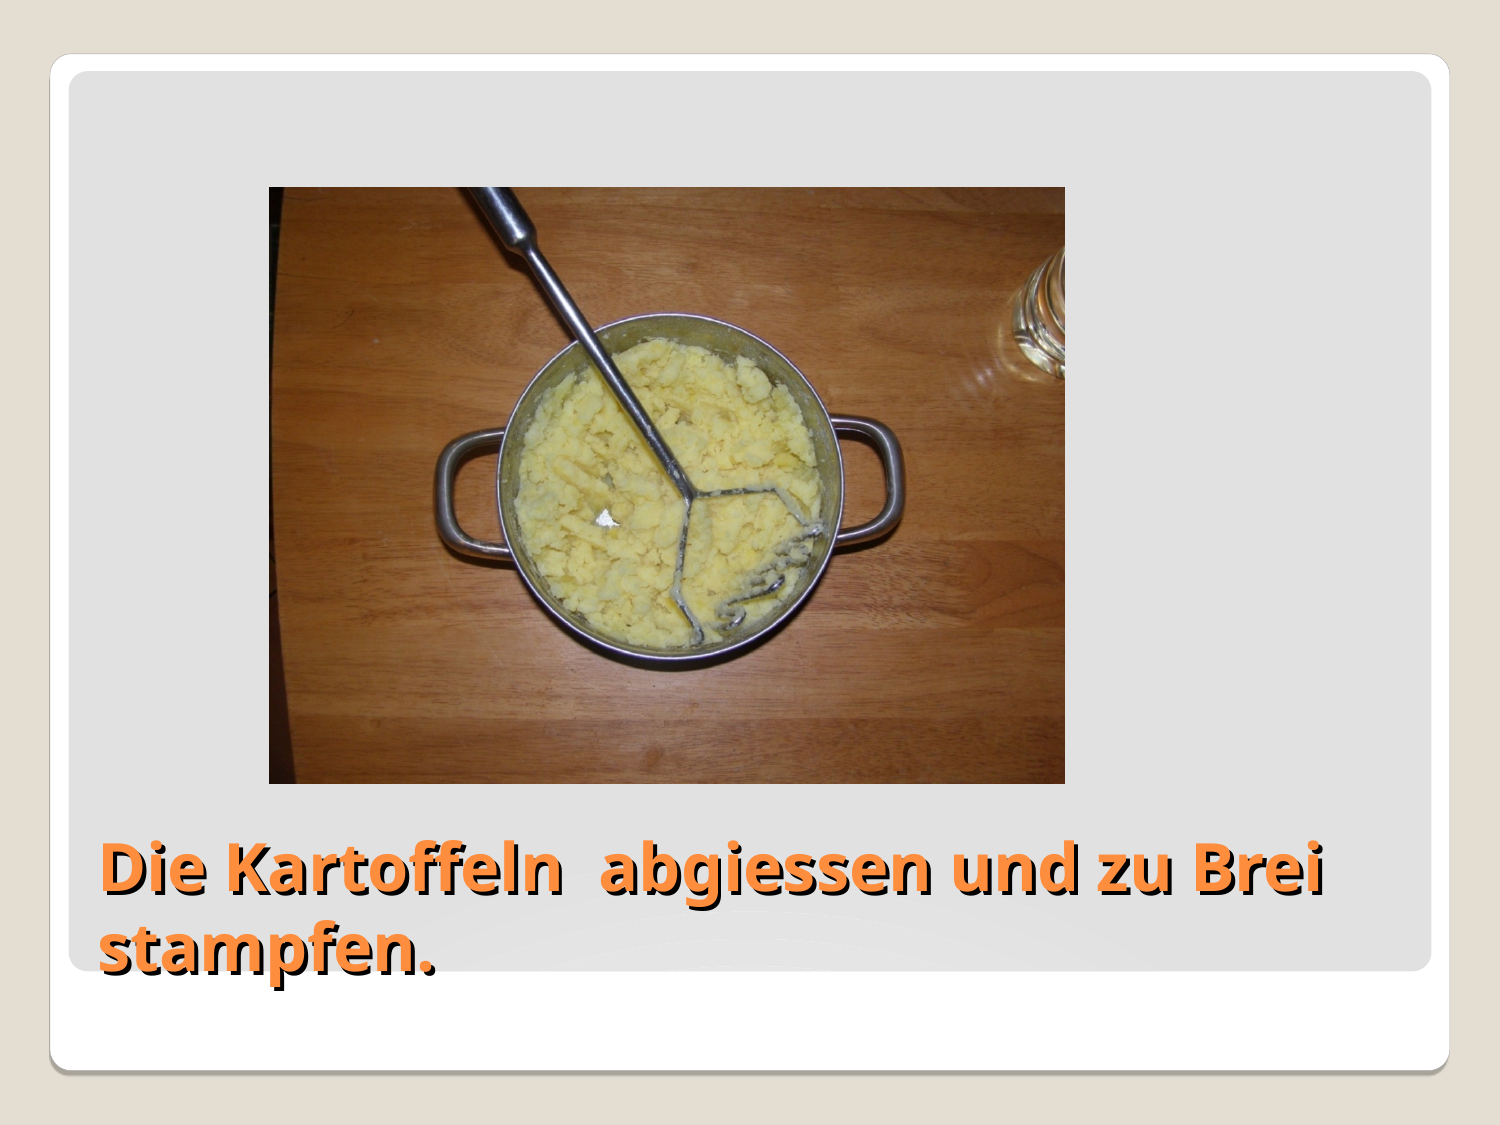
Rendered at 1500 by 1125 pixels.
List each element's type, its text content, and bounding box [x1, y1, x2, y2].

picture [269, 187, 1065, 784]
title Die Kartoffeln abgiessen und zu Brei stampfen. [82, 817, 1426, 991]
